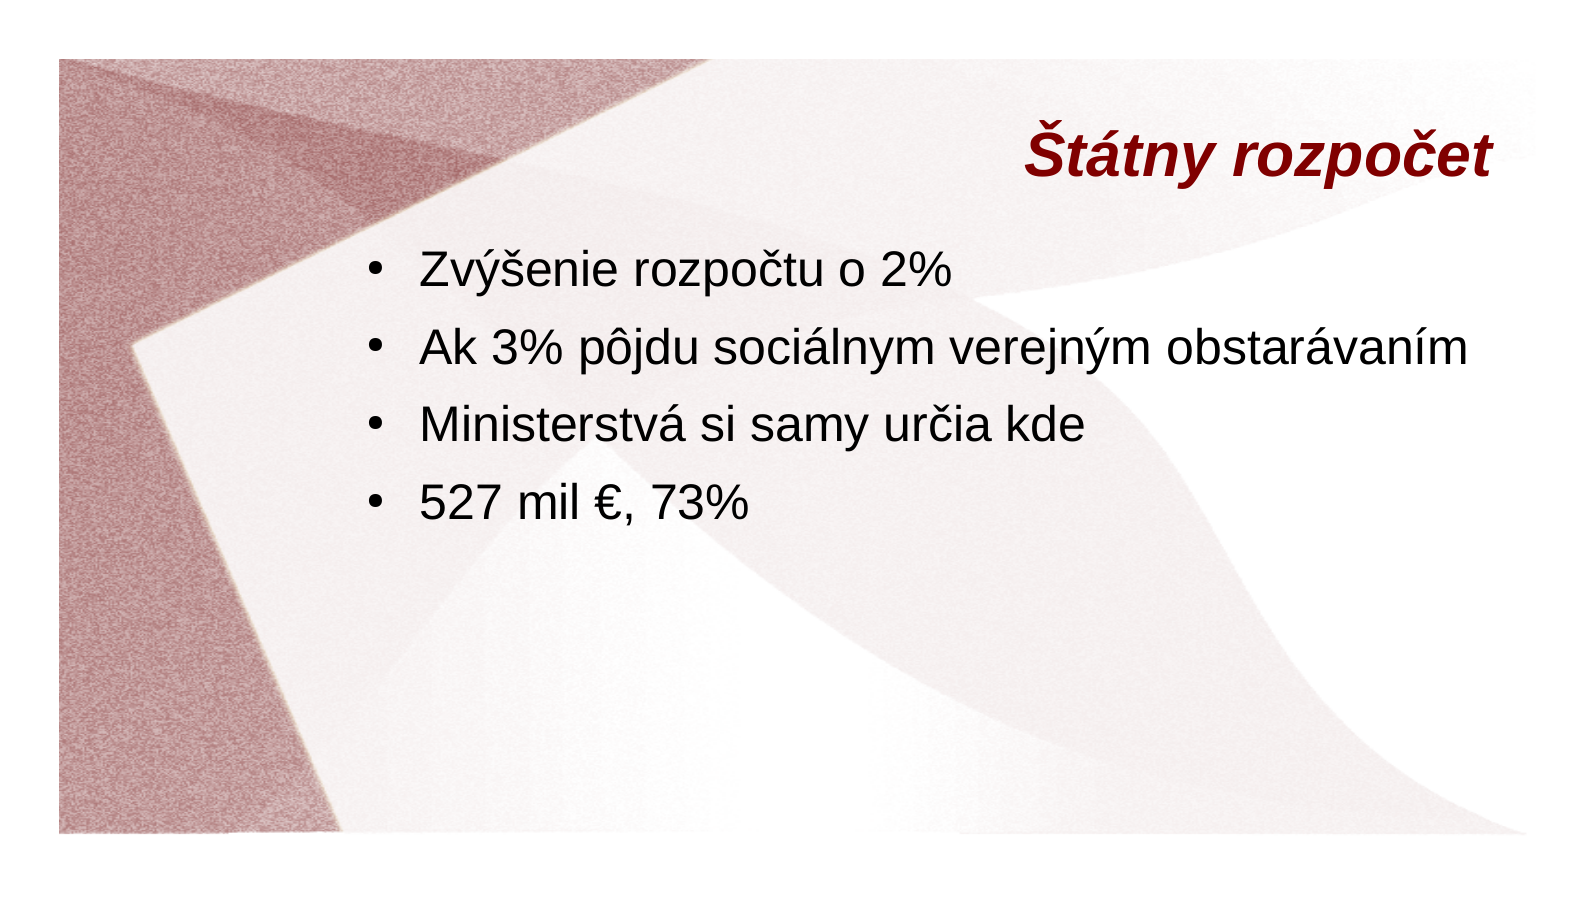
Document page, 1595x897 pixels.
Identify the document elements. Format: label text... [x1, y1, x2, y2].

list Zvýšenie rozpočtu o 2% Ak 3% pôjdu sociálnym verejným obstarávaním Ministerstvá si samy určia kde 527 mil €, 73% [349, 241, 1488, 693]
picture [59, 59, 1536, 838]
title Štátny rozpočet [591, 90, 1494, 220]
